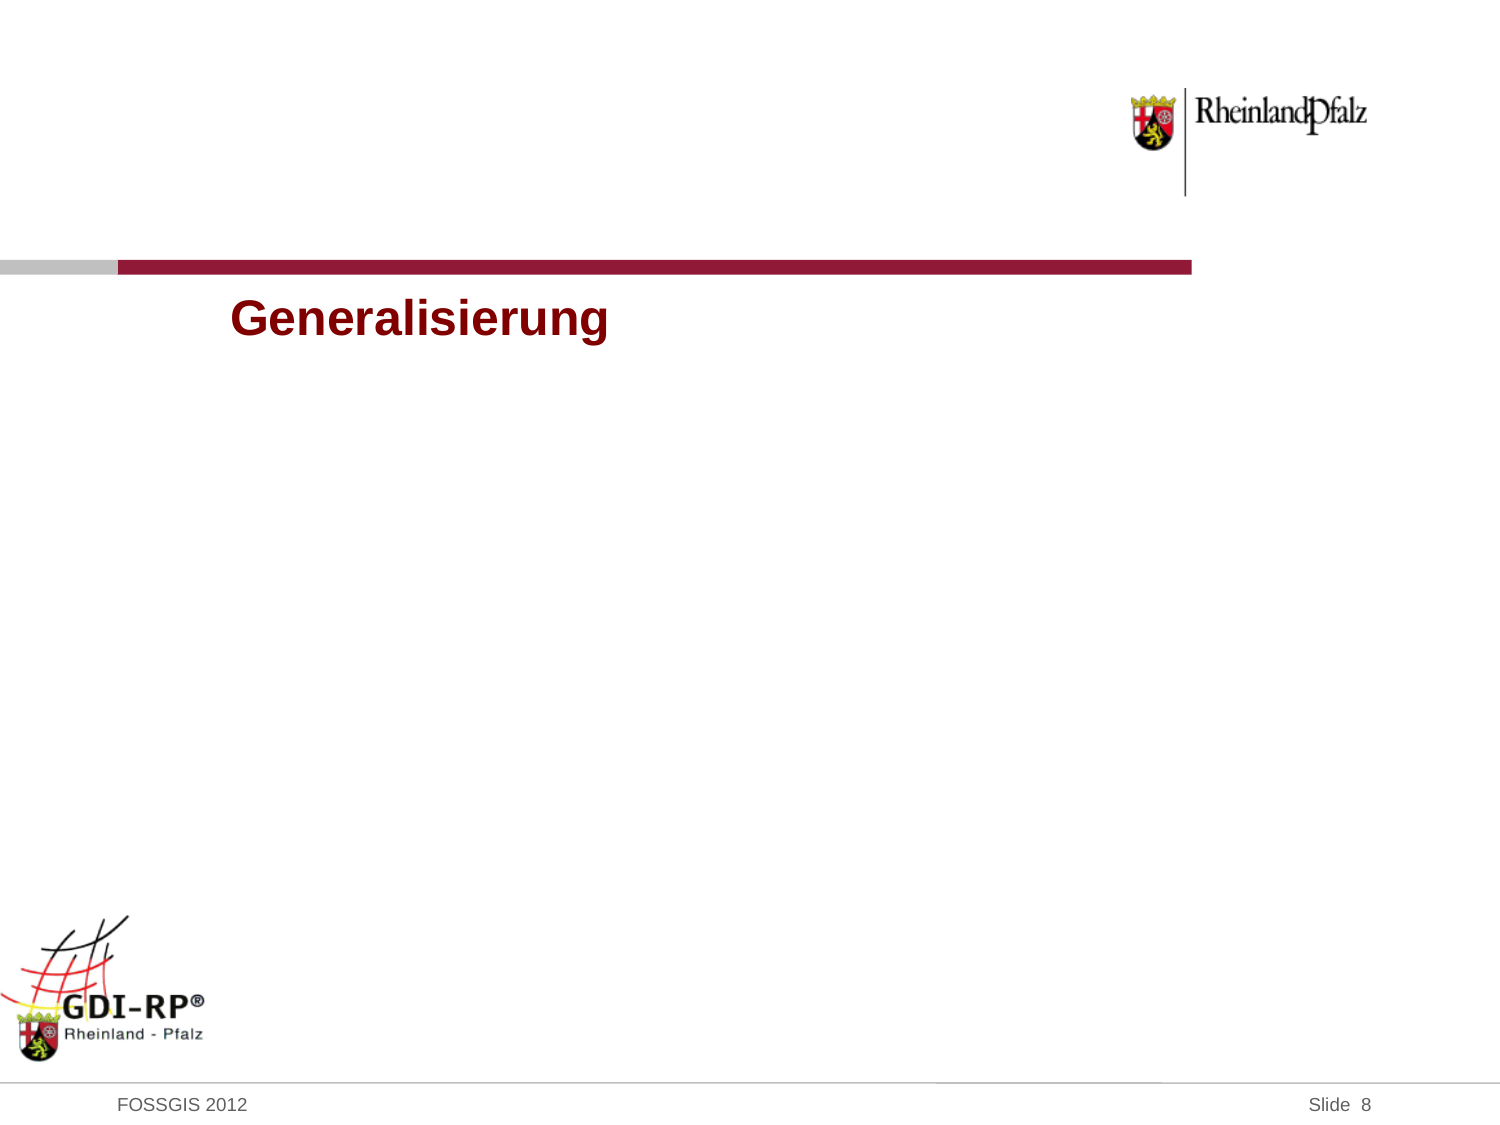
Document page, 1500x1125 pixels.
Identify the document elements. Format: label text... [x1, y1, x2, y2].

list Generalisierung [212, 295, 1477, 436]
picture [0, 915, 207, 1063]
picture [1131, 88, 1447, 198]
